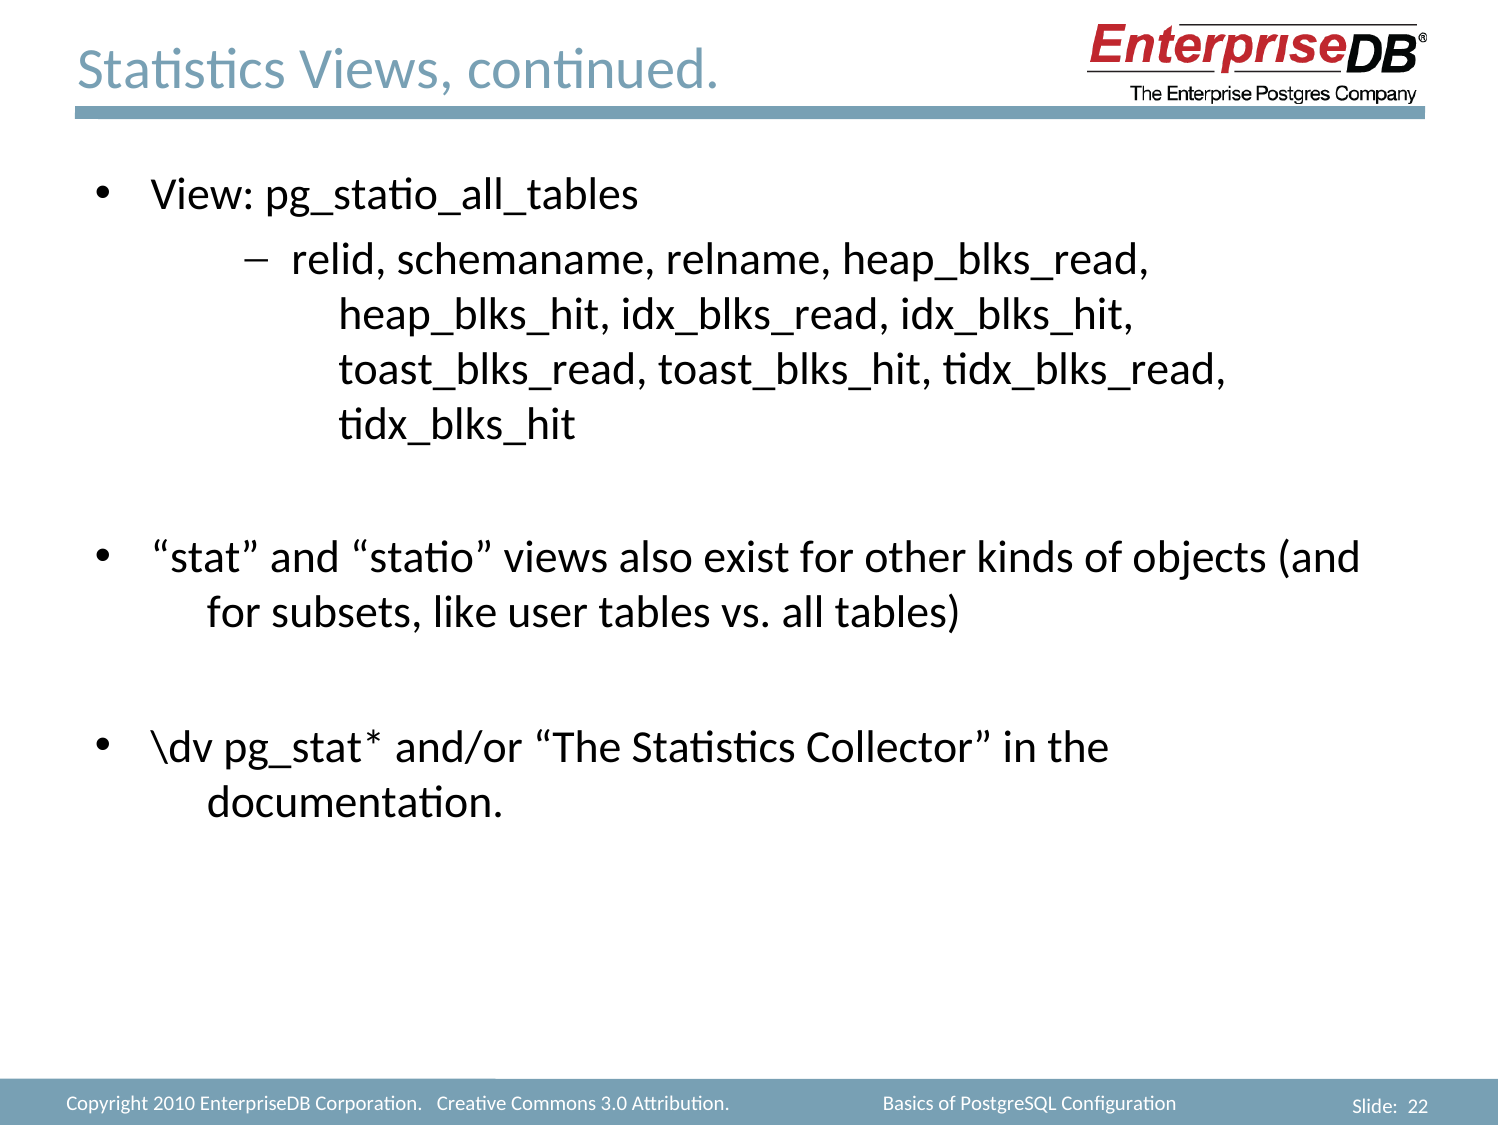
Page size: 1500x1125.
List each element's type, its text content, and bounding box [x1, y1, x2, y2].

list View: pg_statio_all_tables relid, schemaname, relname, heap_blks_read, heap_blks_hit, idx_blks_read, idx_blks_hit, toast_blks_read, toast_blks_hit, tidx_blks_read, tidx_blks_hit “stat” and “statio” views also exist for other kinds of objects (and for subsets, like user tables vs. all tables) \dv pg_stat* and/or “The Statistics Collector” in the documentation. [79, 155, 1384, 1051]
picture [1088, 24, 1427, 104]
title Statistics Views, continued. [62, 4, 1088, 126]
